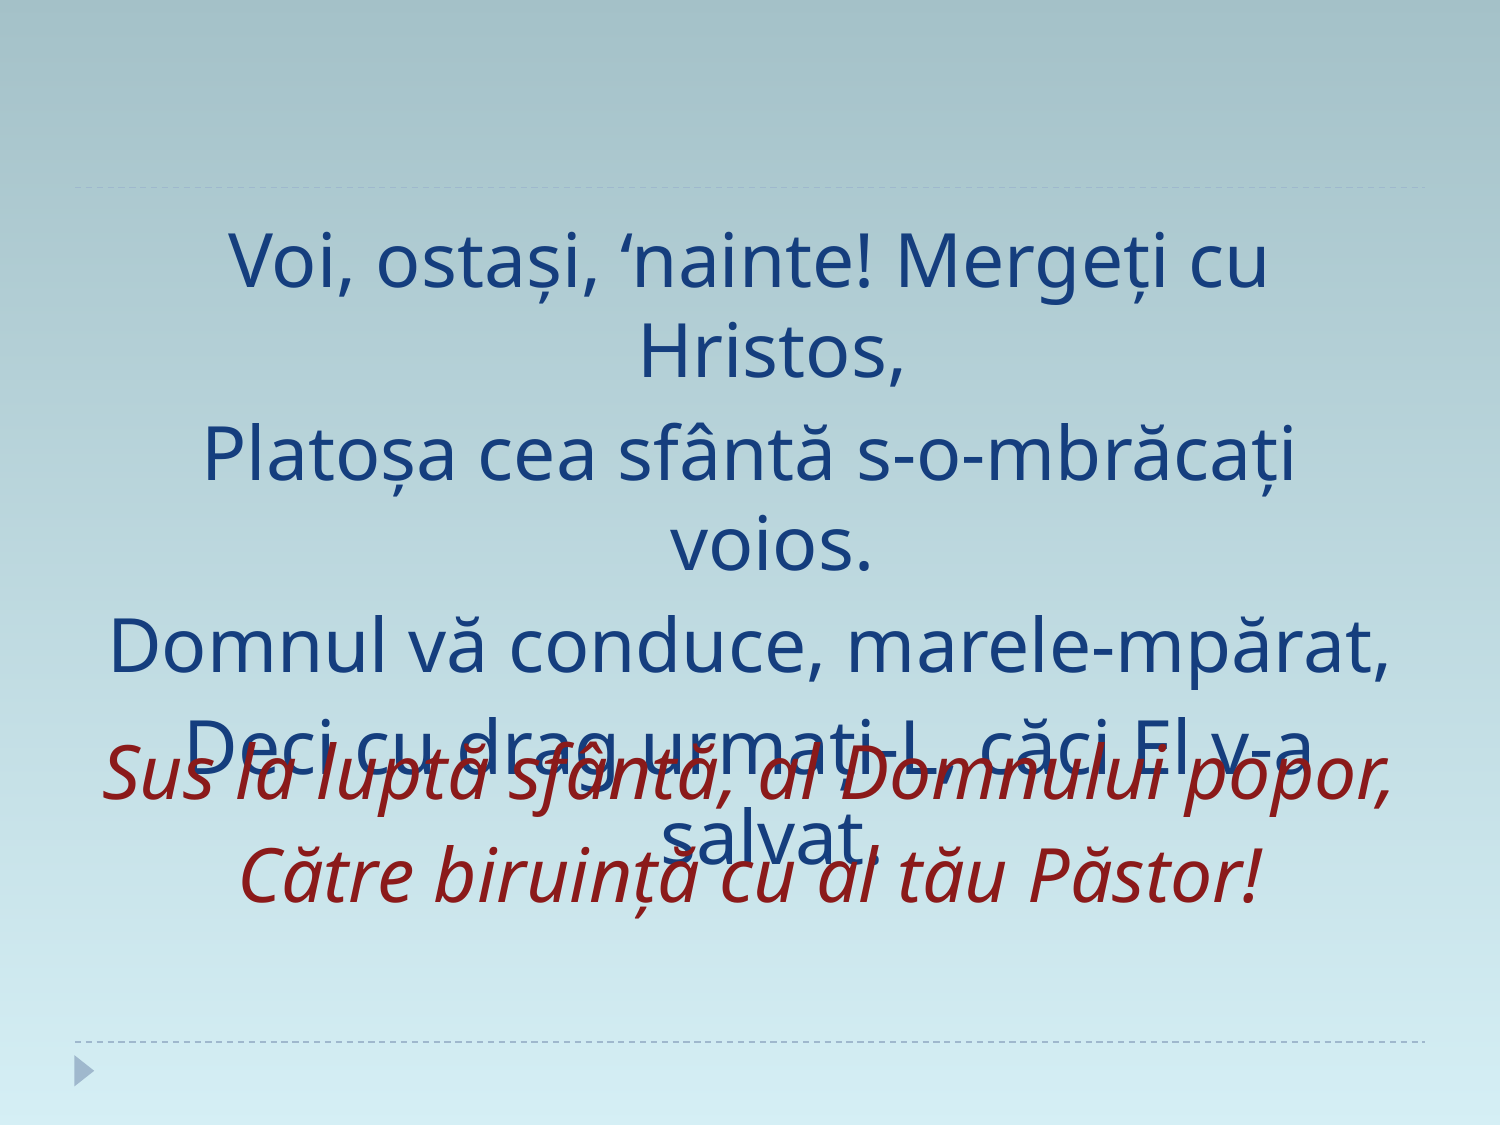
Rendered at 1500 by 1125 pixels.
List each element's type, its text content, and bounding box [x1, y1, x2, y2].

list Sus la luptă sfântă, al Domnului popor, Către biruinţă cu al tău Păstor! [75, 717, 1426, 1011]
list Voi, ostaşi, ‘nainte! Mergeţi cu Hristos, Platoşa cea sfântă s-o-mbrăcaţi voios. Domnul vă conduce, marele-mpărat, Deci cu drag urmaţi-L, căci El v-a salvat. [75, 204, 1426, 639]
